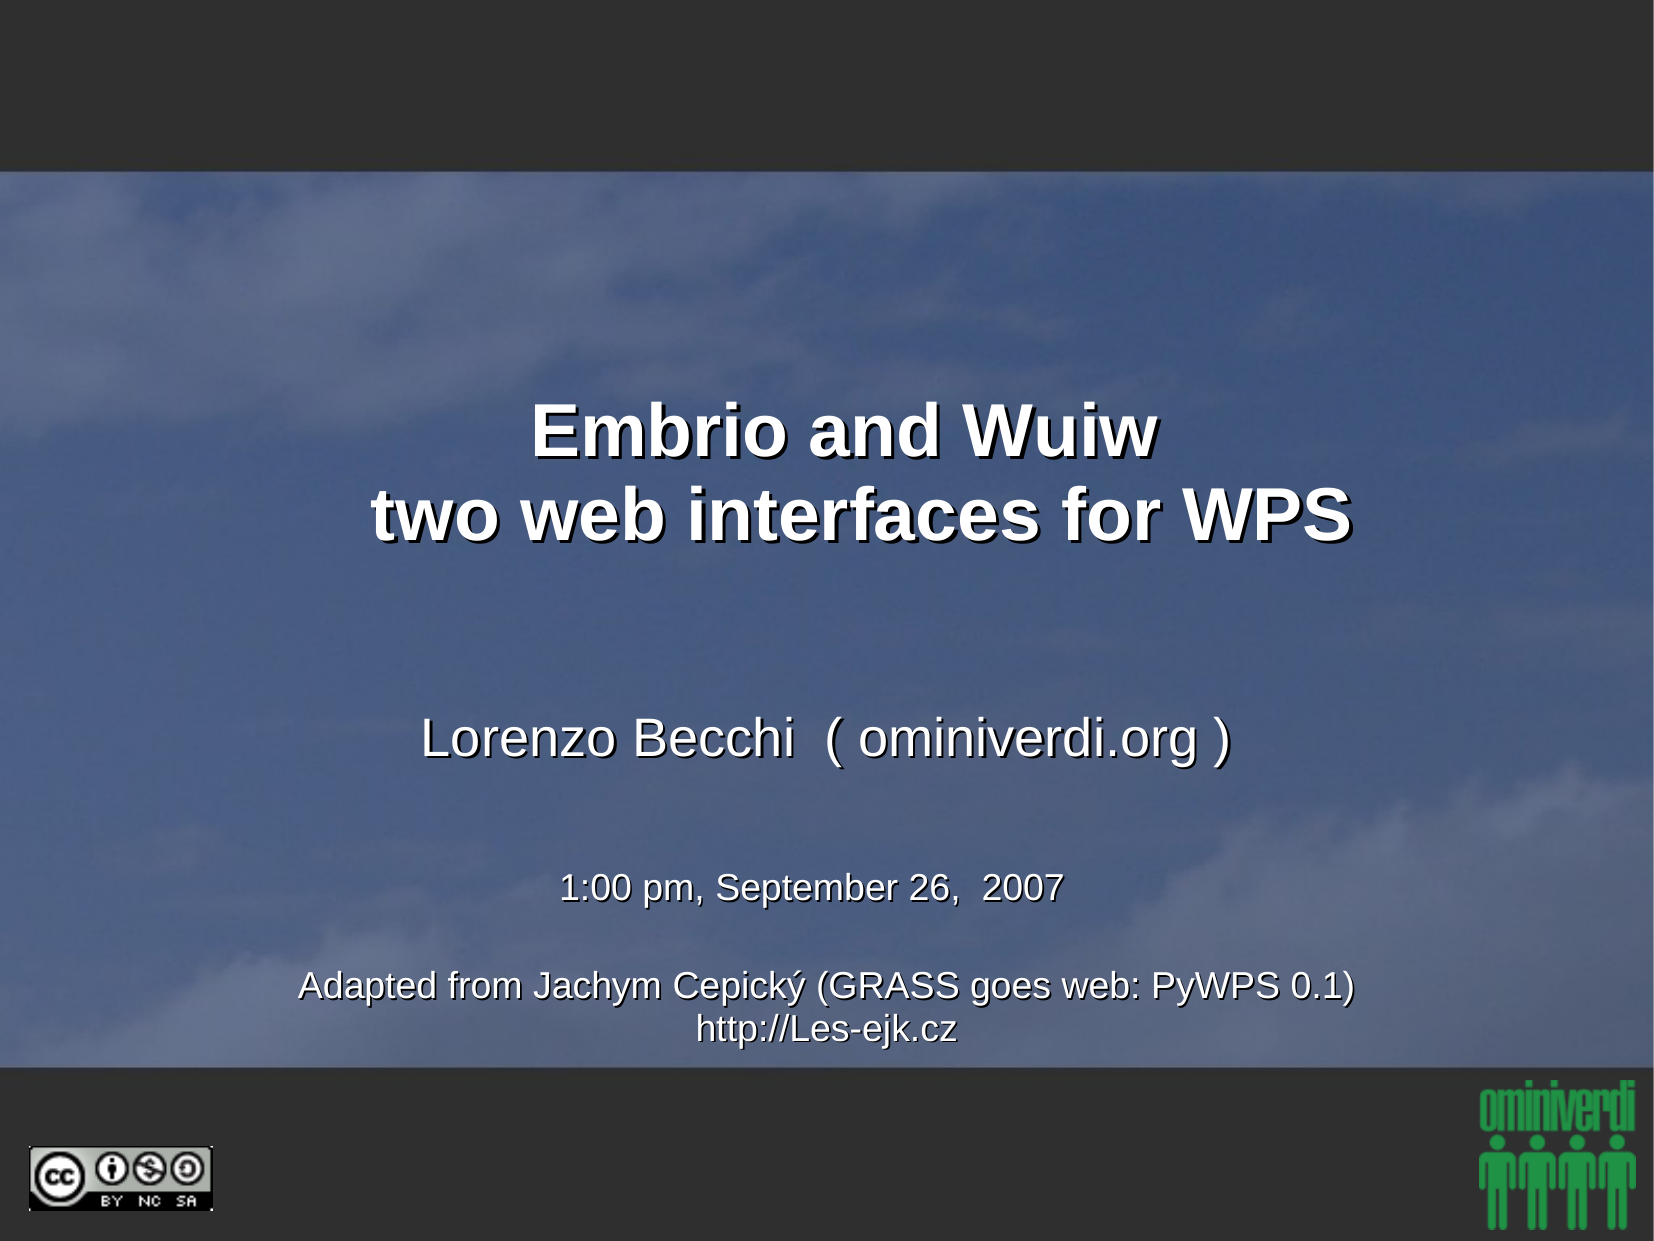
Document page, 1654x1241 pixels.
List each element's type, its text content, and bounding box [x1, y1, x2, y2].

text_box 1:00 pm, September 26, 2007 [496, 866, 1128, 910]
subtitle Lorenzo Becchi ( ominiverdi.org ) [88, 649, 1565, 886]
title Embrio and Wuiw two web interfaces for WPS [88, 383, 1565, 562]
text_box Adapted from Jachym Cepický (GRASS goes web: PyWPS 0.1) http://Les-ejk.cz [88, 915, 1565, 1099]
picture [0, 0, 1654, 1241]
